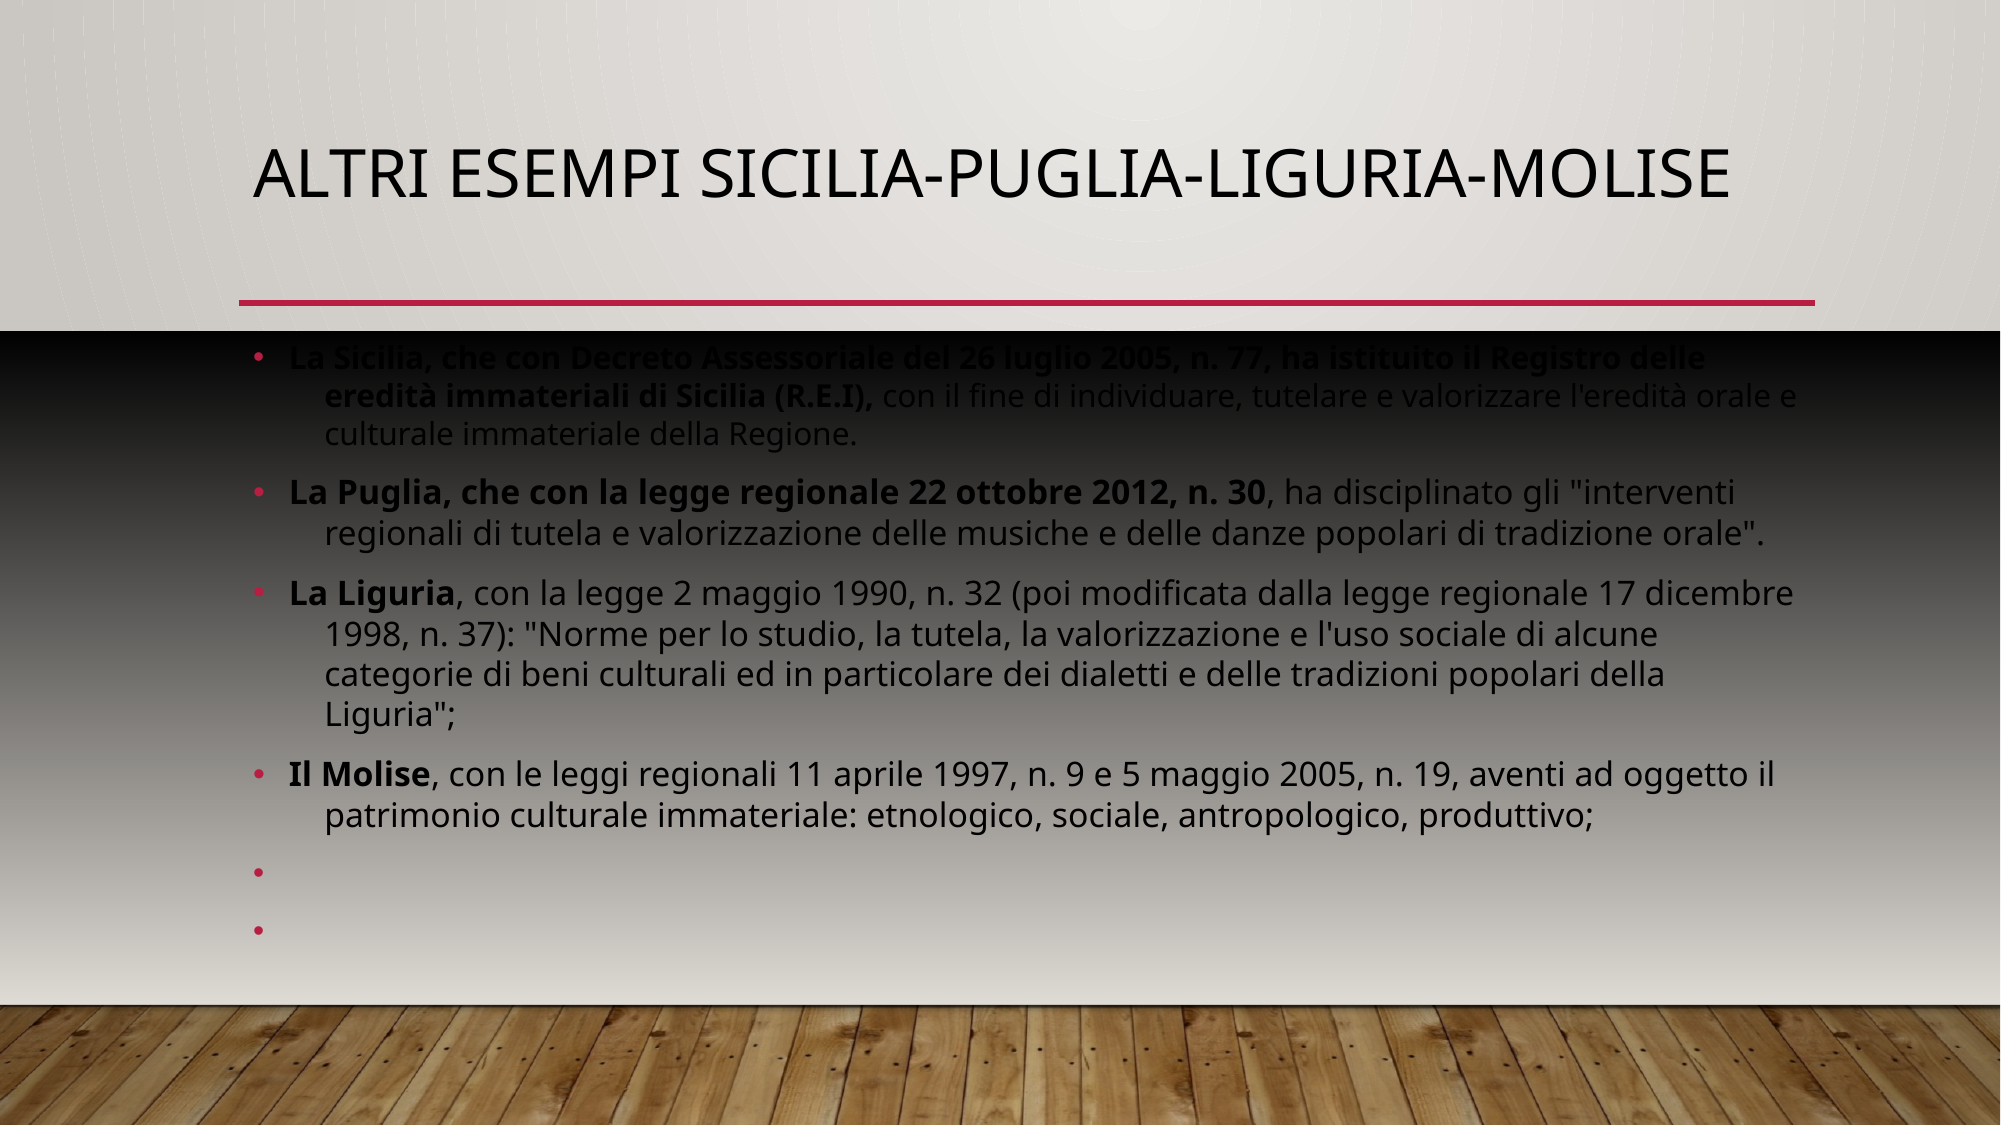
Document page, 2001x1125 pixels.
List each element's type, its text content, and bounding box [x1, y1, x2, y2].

title Altri esempi sicilia-puglia-liguria-molise [238, 131, 1814, 305]
list La Sicilia, che con Decreto Assessoriale del 26 luglio 2005, n. 77, ha istituito il Registro delle eredità immateriali di Sicilia (R.E.I), con il fine di individuare, tutelare e valorizzare l'eredità orale e culturale immateriale della Regione. La Puglia, che con la legge regionale 22 ottobre 2012, n. 30, ha disciplinato gli "interventi regionali di tutela e valorizzazione delle musiche e delle danze popolari di tradizione orale". La Liguria, con la legge 2 maggio 1990, n. 32 (poi modificata dalla legge regionale 17 dicembre 1998, n. 37): "Norme per lo studio, la tutela, la valorizzazione e l'uso sociale di alcune categorie di beni culturali ed in particolare dei dialetti e delle tradizioni popolari della Liguria"; Il Molise, con le leggi regionali 11 aprile 1997, n. 9 e 5 maggio 2005, n. 19, aventi ad oggetto il patrimonio culturale immateriale: etnologico, sociale, antropologico, produttivo; [238, 330, 1814, 897]
